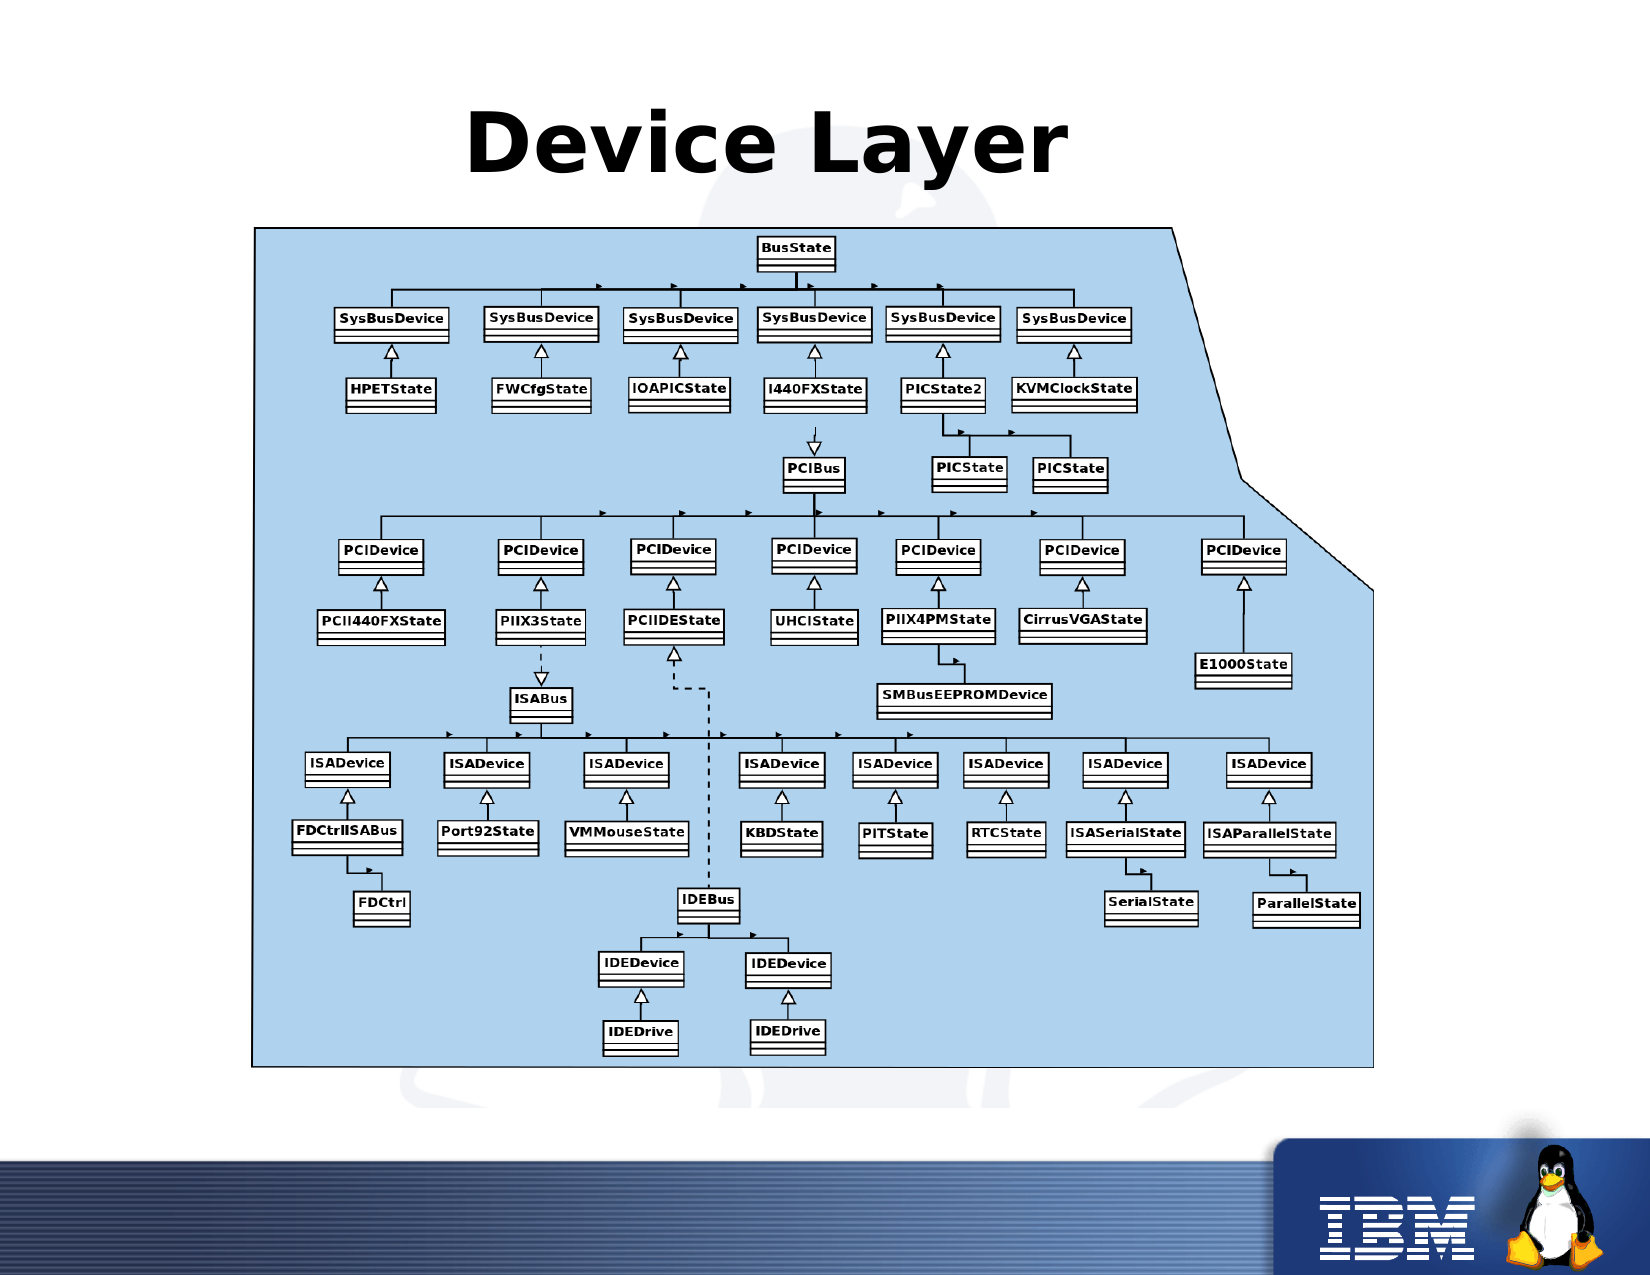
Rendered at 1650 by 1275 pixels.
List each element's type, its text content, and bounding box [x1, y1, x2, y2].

title Device Layer [76, 76, 1457, 211]
picture [251, 227, 1374, 1068]
